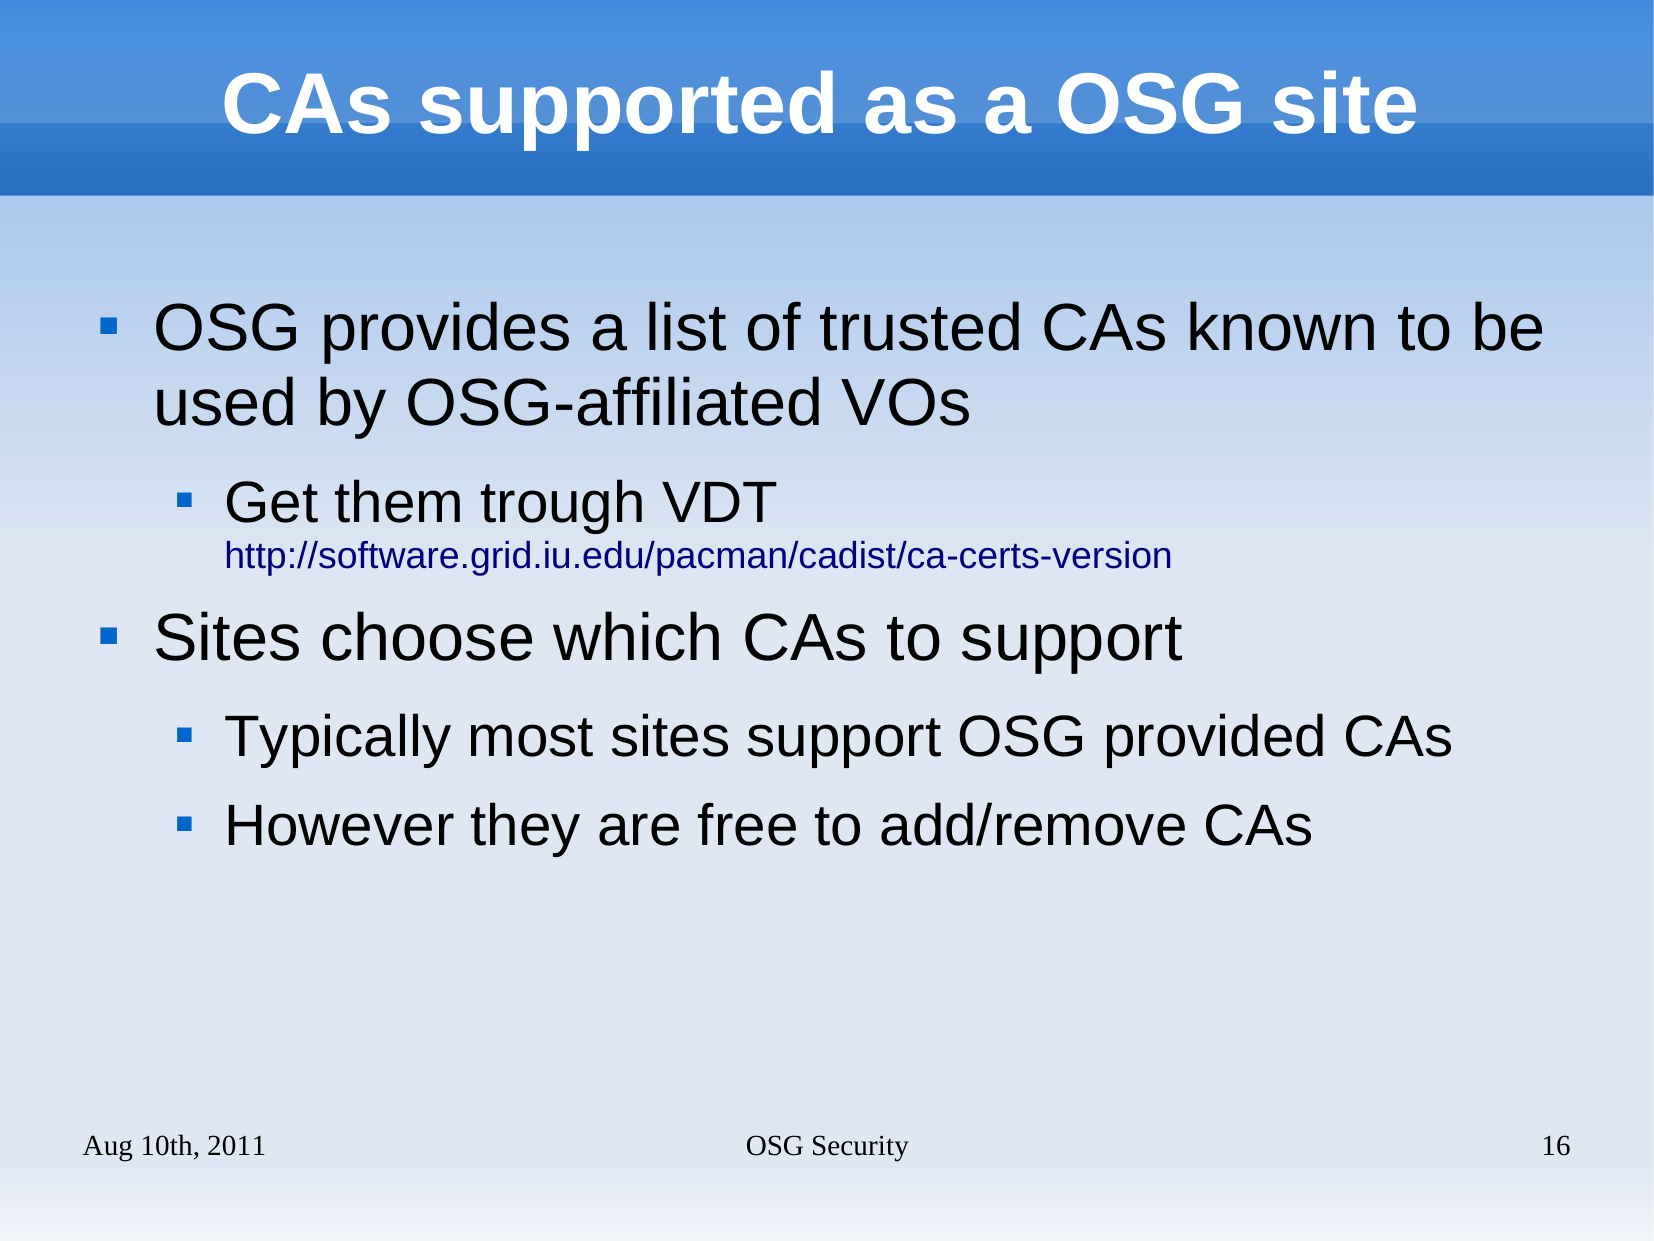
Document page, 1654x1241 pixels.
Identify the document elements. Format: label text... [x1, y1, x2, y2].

picture [0, 0, 1654, 1241]
list OSG provides a list of trusted CAs known to be used by OSG-affiliated VOs Get them trough VDT http://software.grid.iu.edu/pacman/cadist/ca-certs-version Sites choose which CAs to support Typically most sites support OSG provided CAs However they are free to add/remove CAs [82, 290, 1571, 1109]
title CAs supported as a OSG site [76, 0, 1565, 208]
